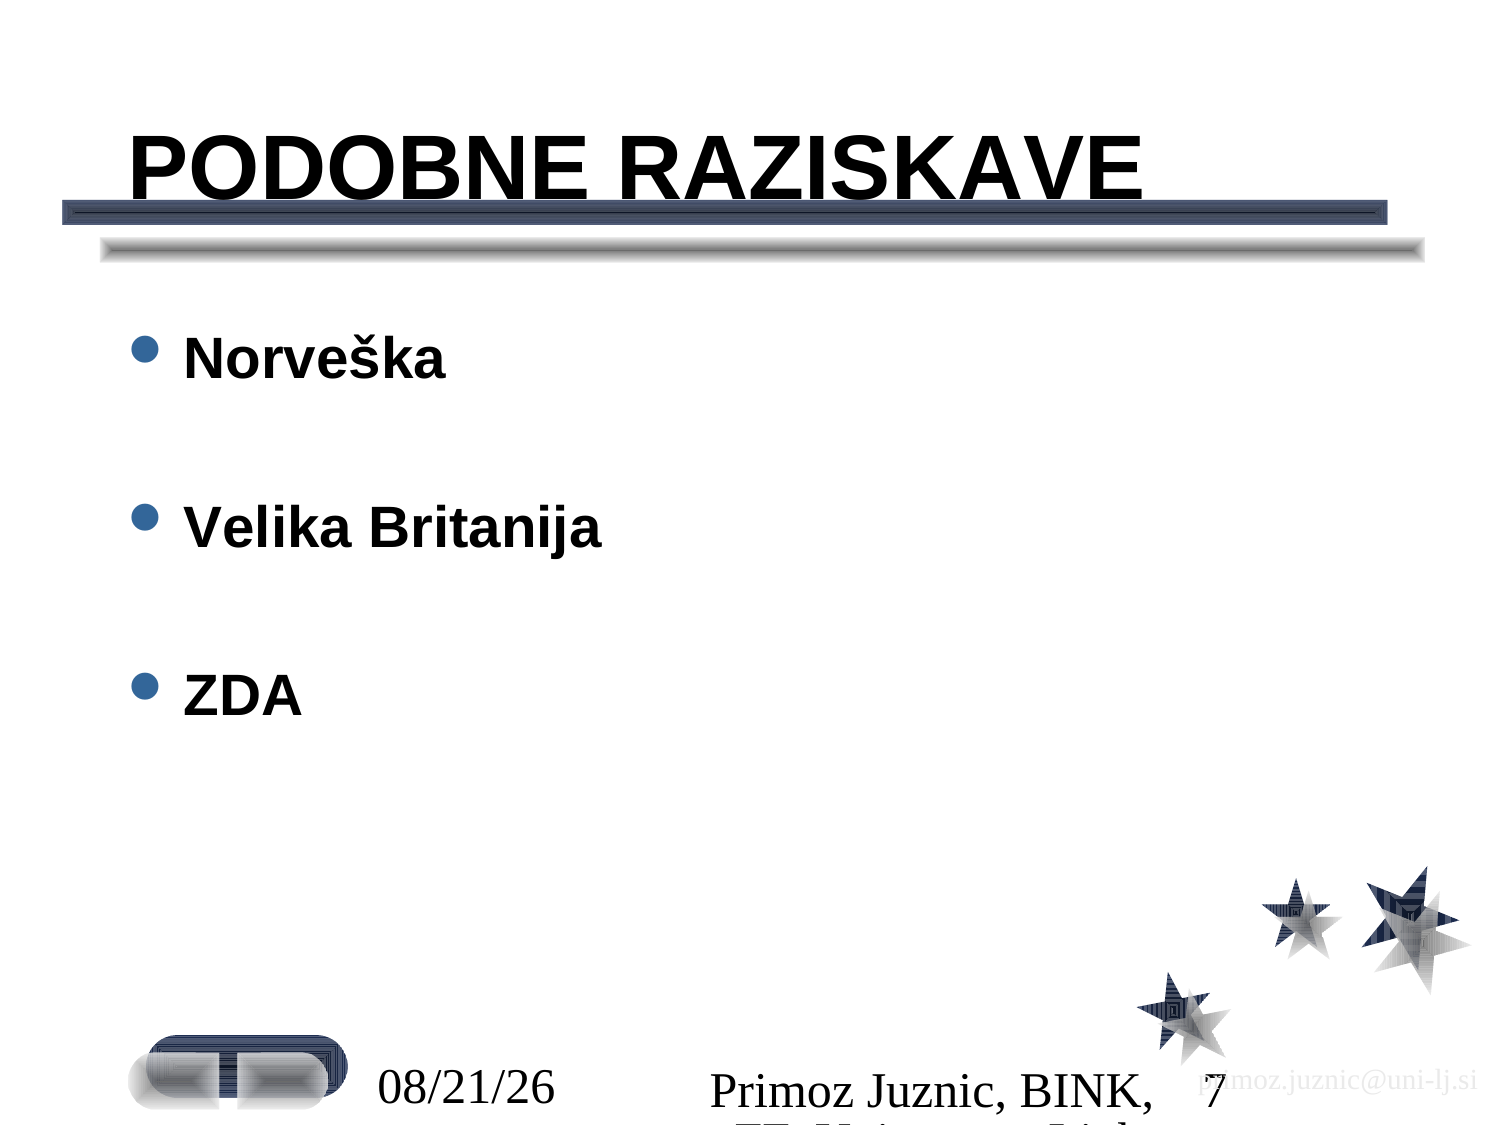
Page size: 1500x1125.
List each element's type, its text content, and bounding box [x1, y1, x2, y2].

title PODOBNE RAZISKAVE [112, 37, 1388, 225]
list Norveška Velika Britanija ZDA [112, 312, 1388, 988]
